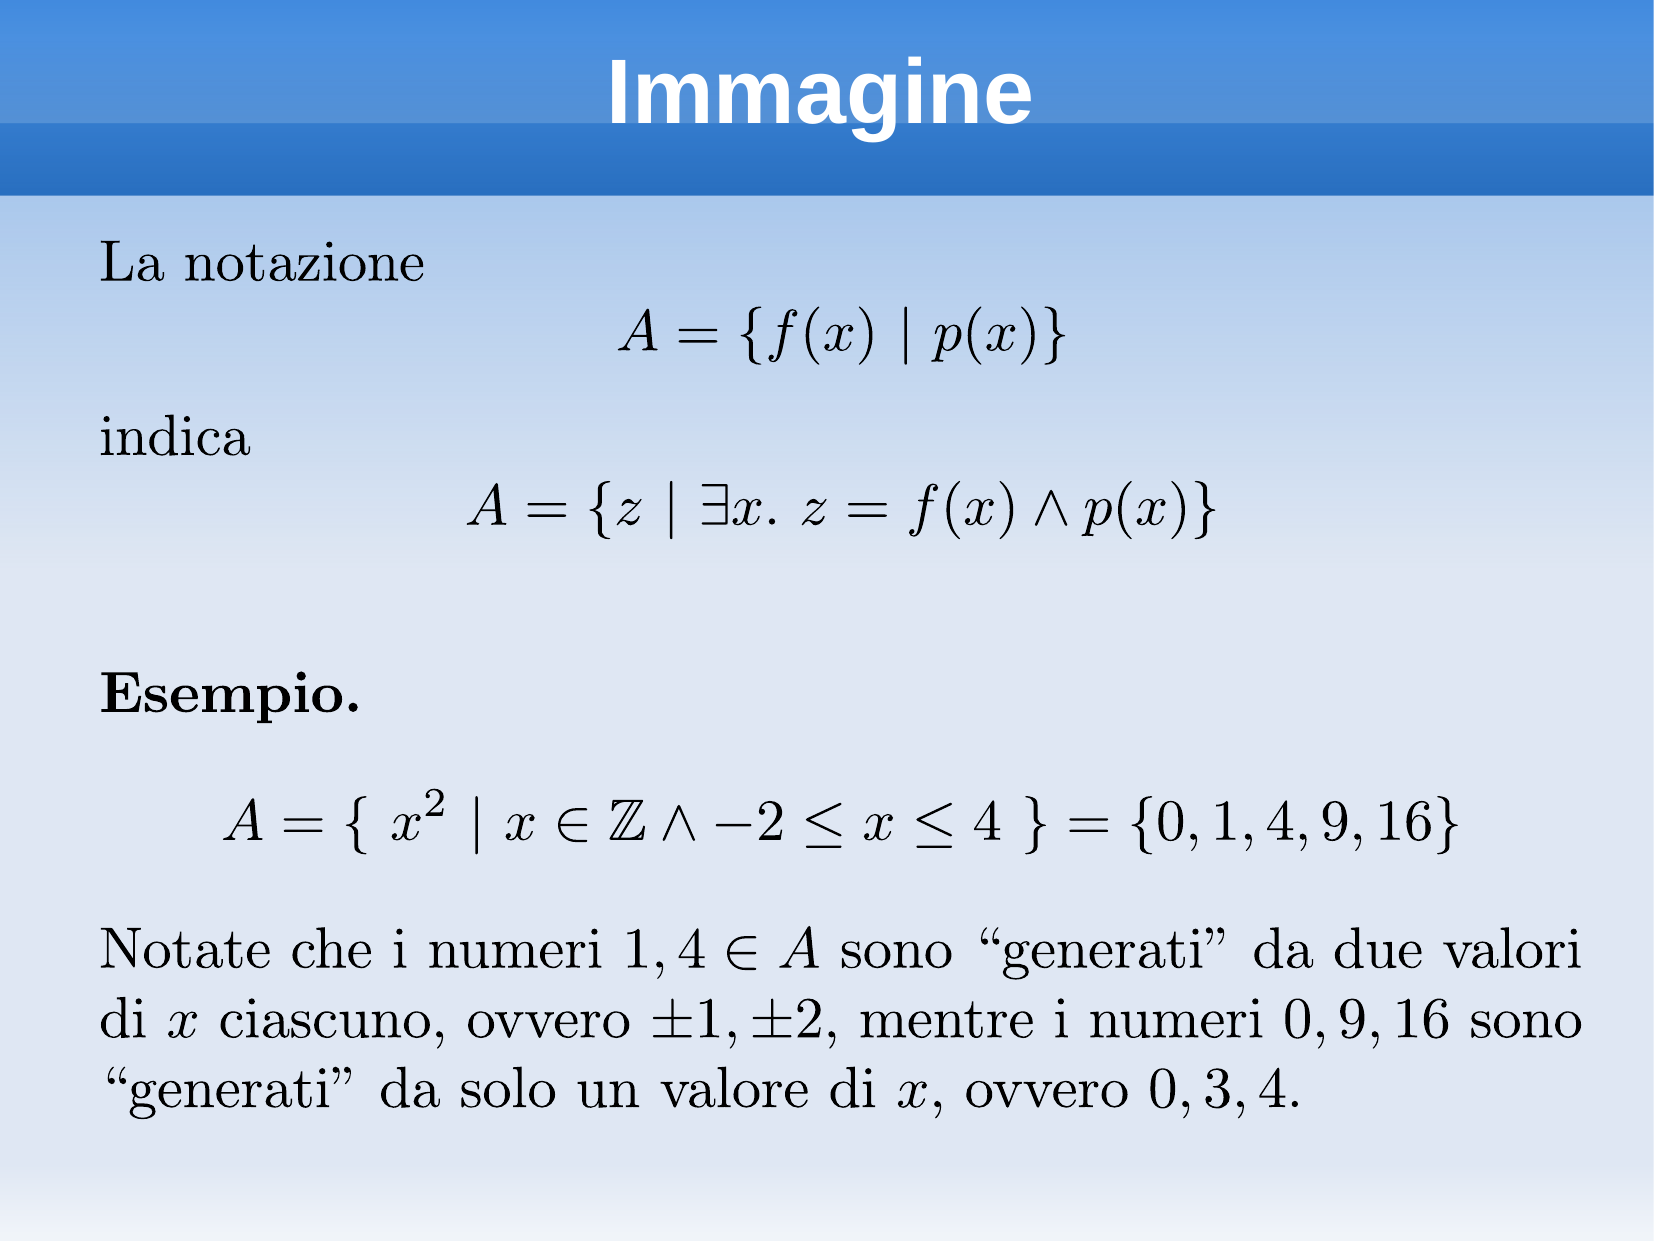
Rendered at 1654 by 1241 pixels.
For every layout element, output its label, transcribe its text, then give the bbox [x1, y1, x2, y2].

title Immagine [76, 0, 1565, 196]
picture [0, 0, 1654, 1241]
text_box [98, 240, 1583, 1120]
